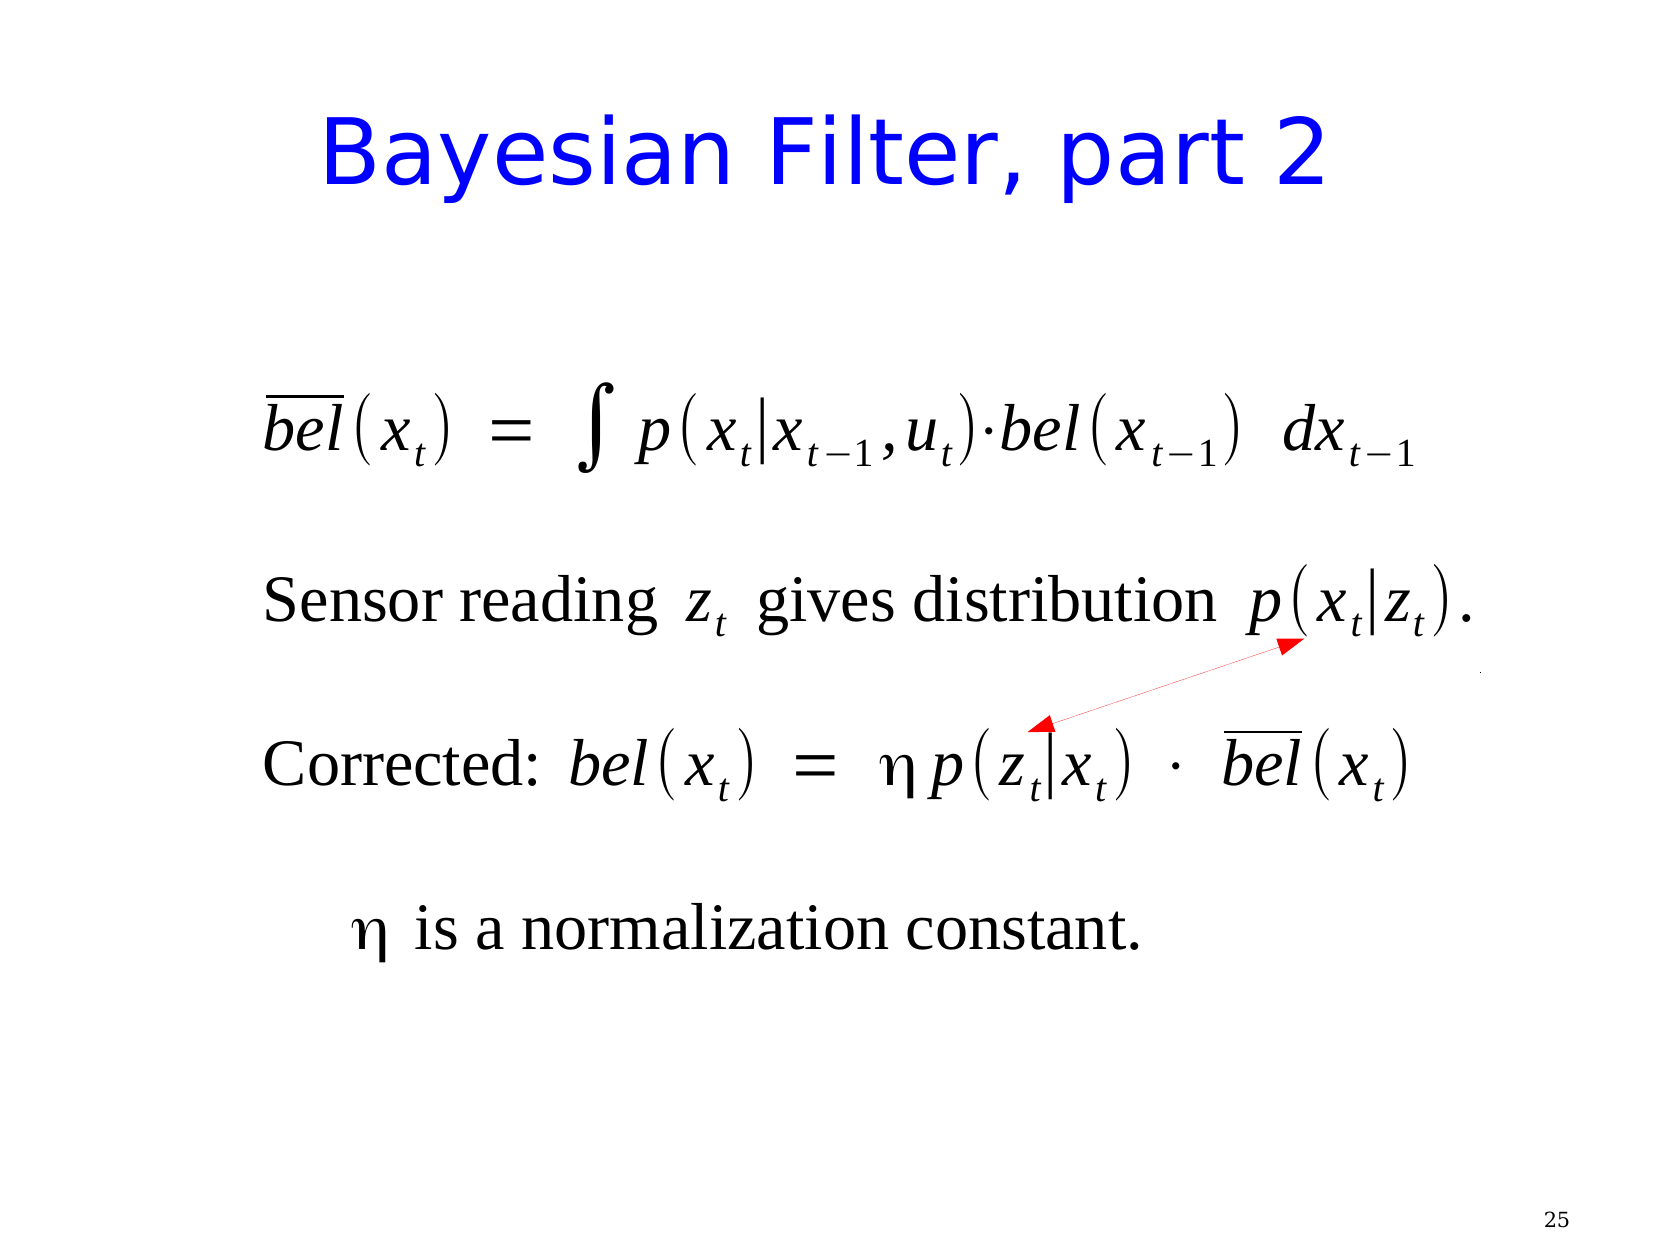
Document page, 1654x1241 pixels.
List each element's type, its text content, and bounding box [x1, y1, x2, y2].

chart [256, 378, 1481, 967]
title Bayesian Filter, part 2 [82, 49, 1571, 257]
